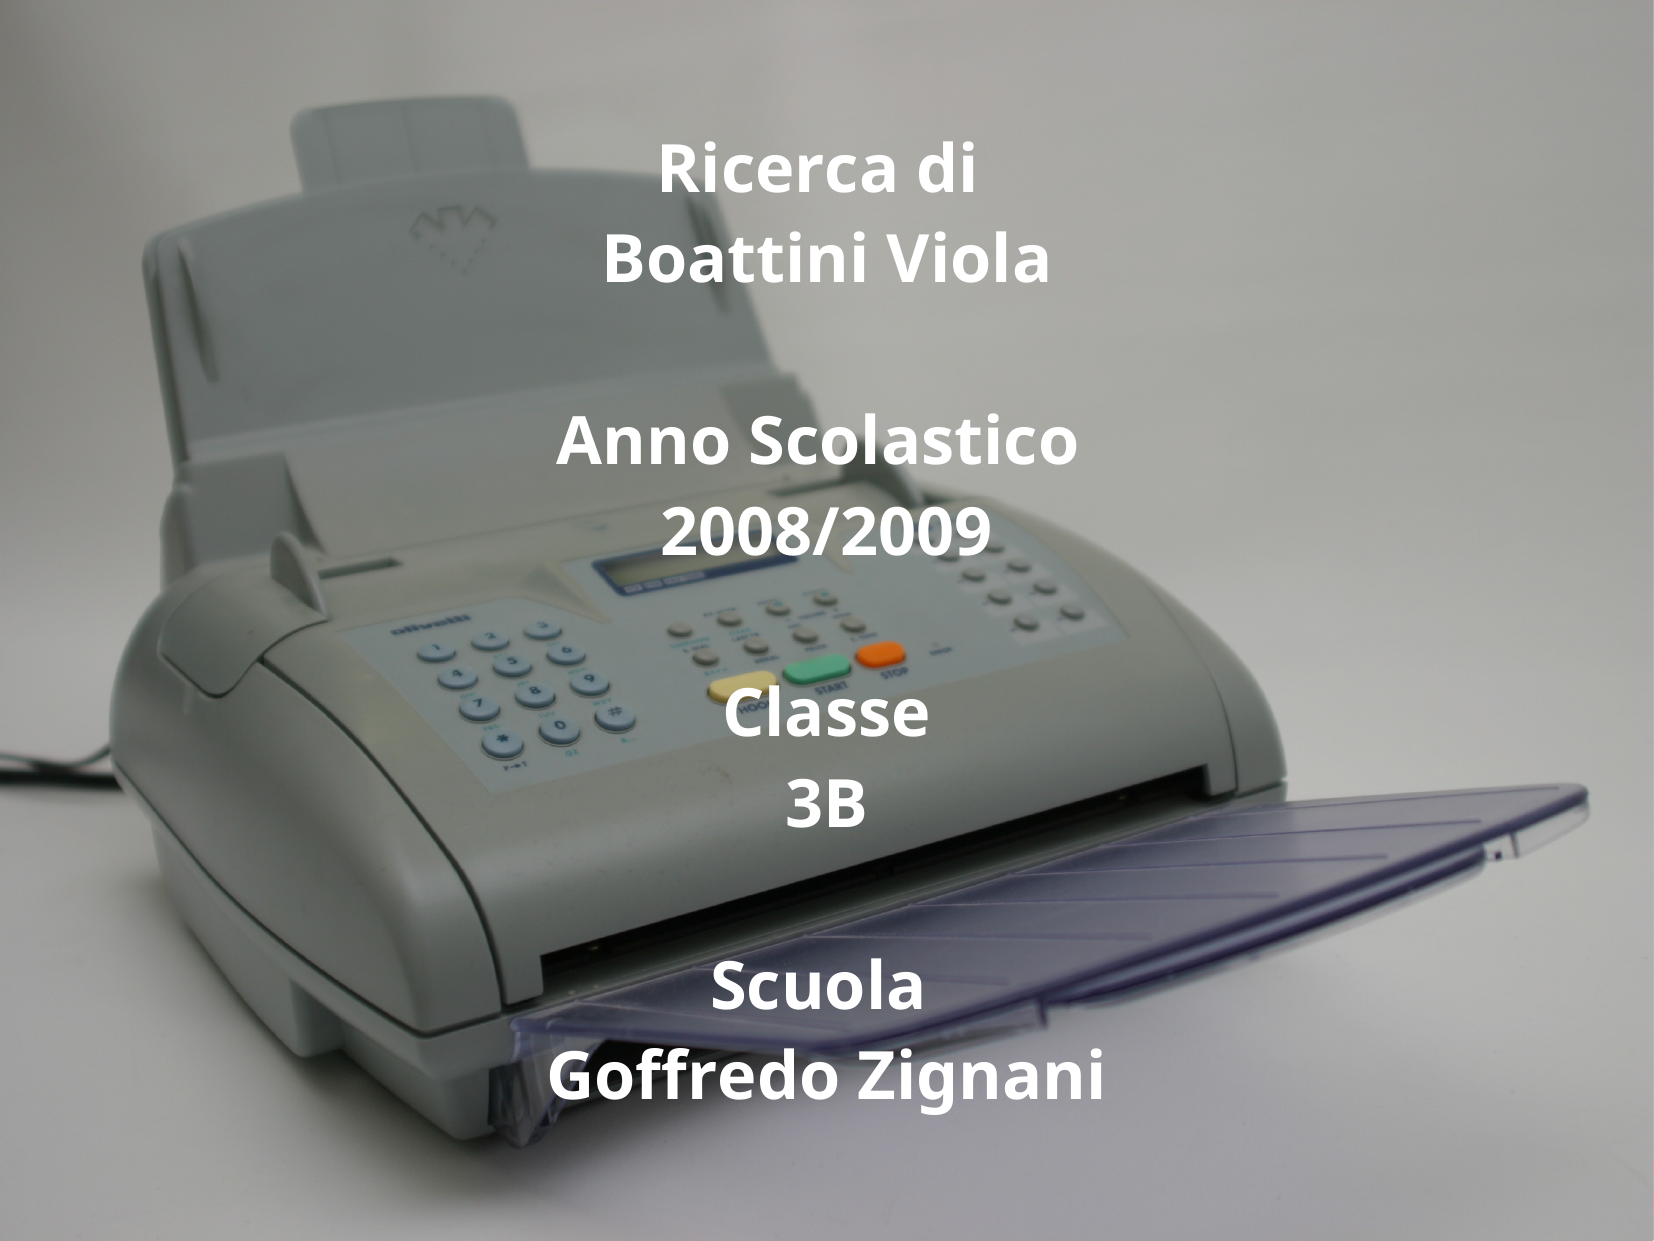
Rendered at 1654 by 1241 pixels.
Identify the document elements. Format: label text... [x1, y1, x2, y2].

subtitle Ricerca di Boattini Viola Anno Scolastico 2008/2009 Classe 3B Scuola Goffredo Zignani [0, 0, 1654, 1241]
